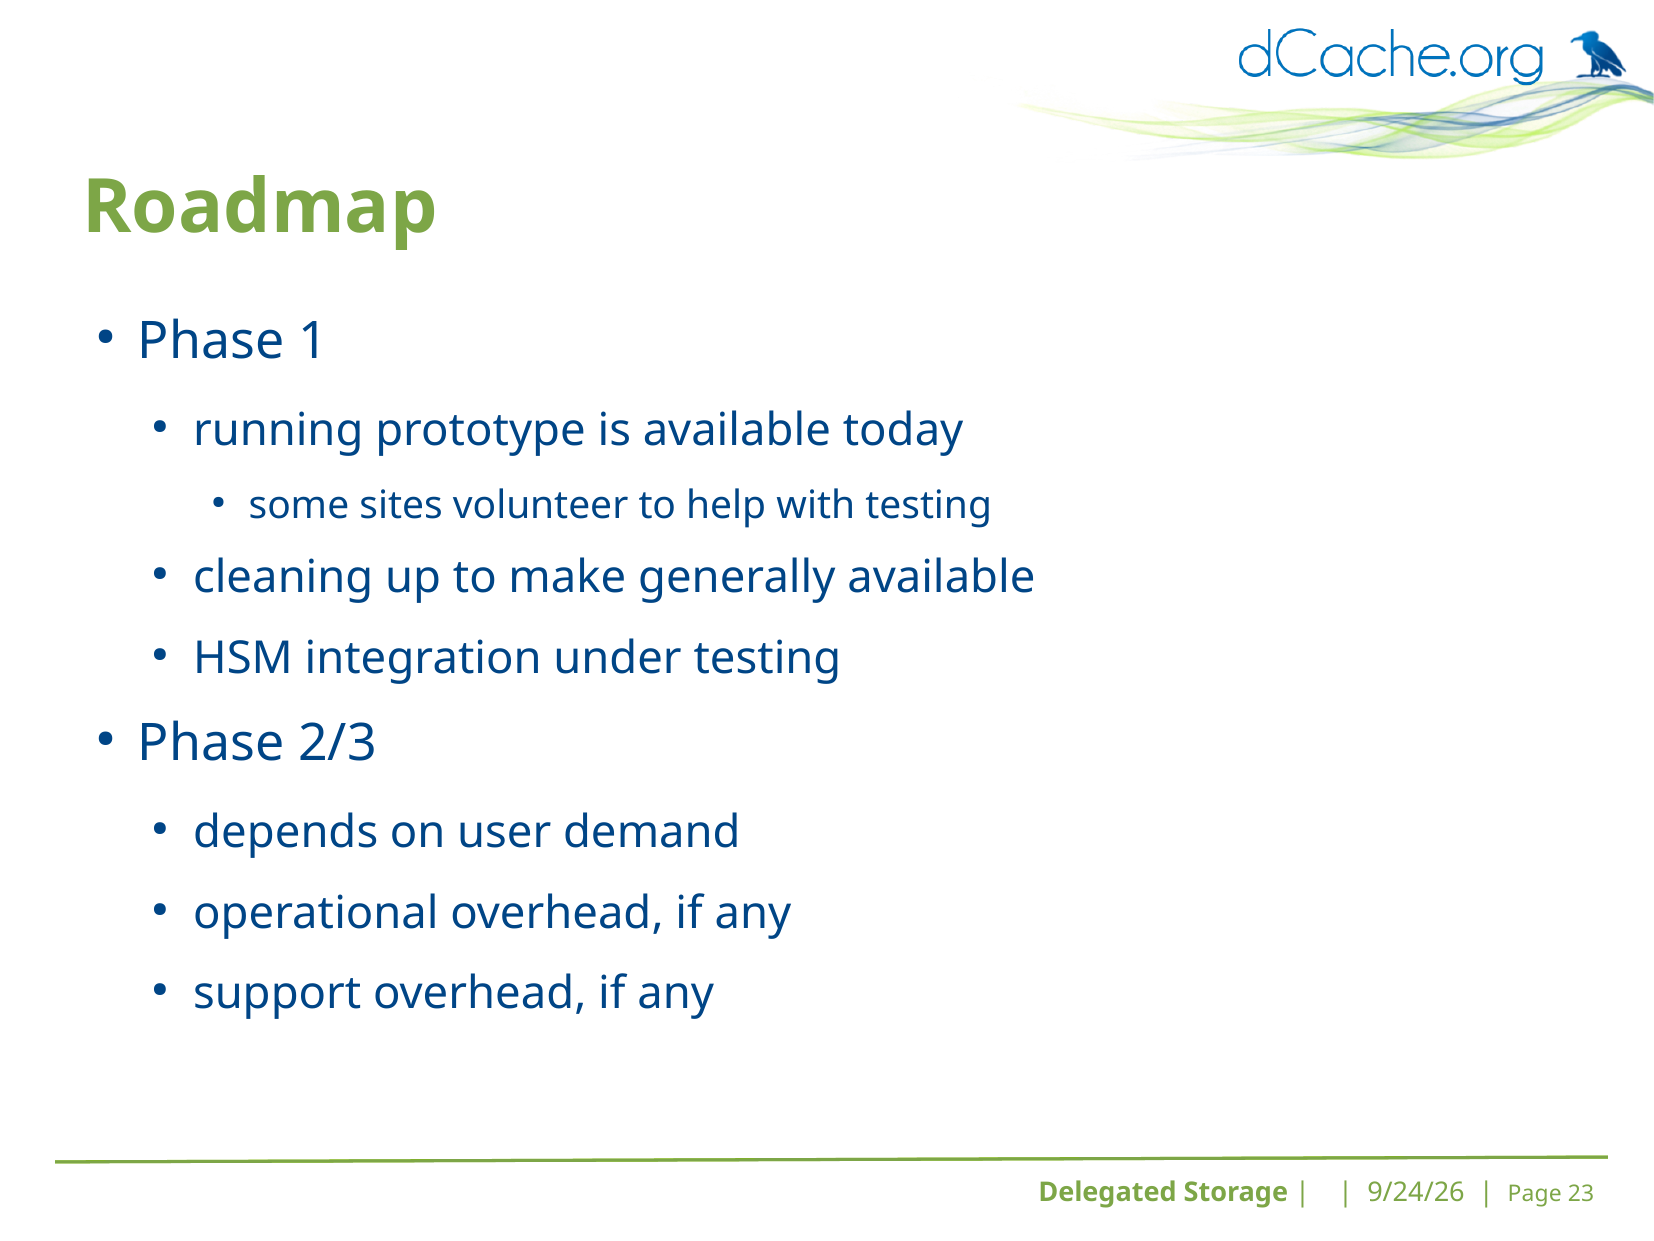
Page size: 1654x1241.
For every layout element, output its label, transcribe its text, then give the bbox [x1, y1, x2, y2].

list Phase 1 running prototype is available today some sites volunteer to help with testing cleaning up to make generally available HSM integration under testing Phase 2/3 depends on user demand operational overhead, if any support overhead, if any [82, 302, 1571, 1023]
picture [956, 16, 1654, 169]
title Roadmap [82, 155, 1605, 252]
